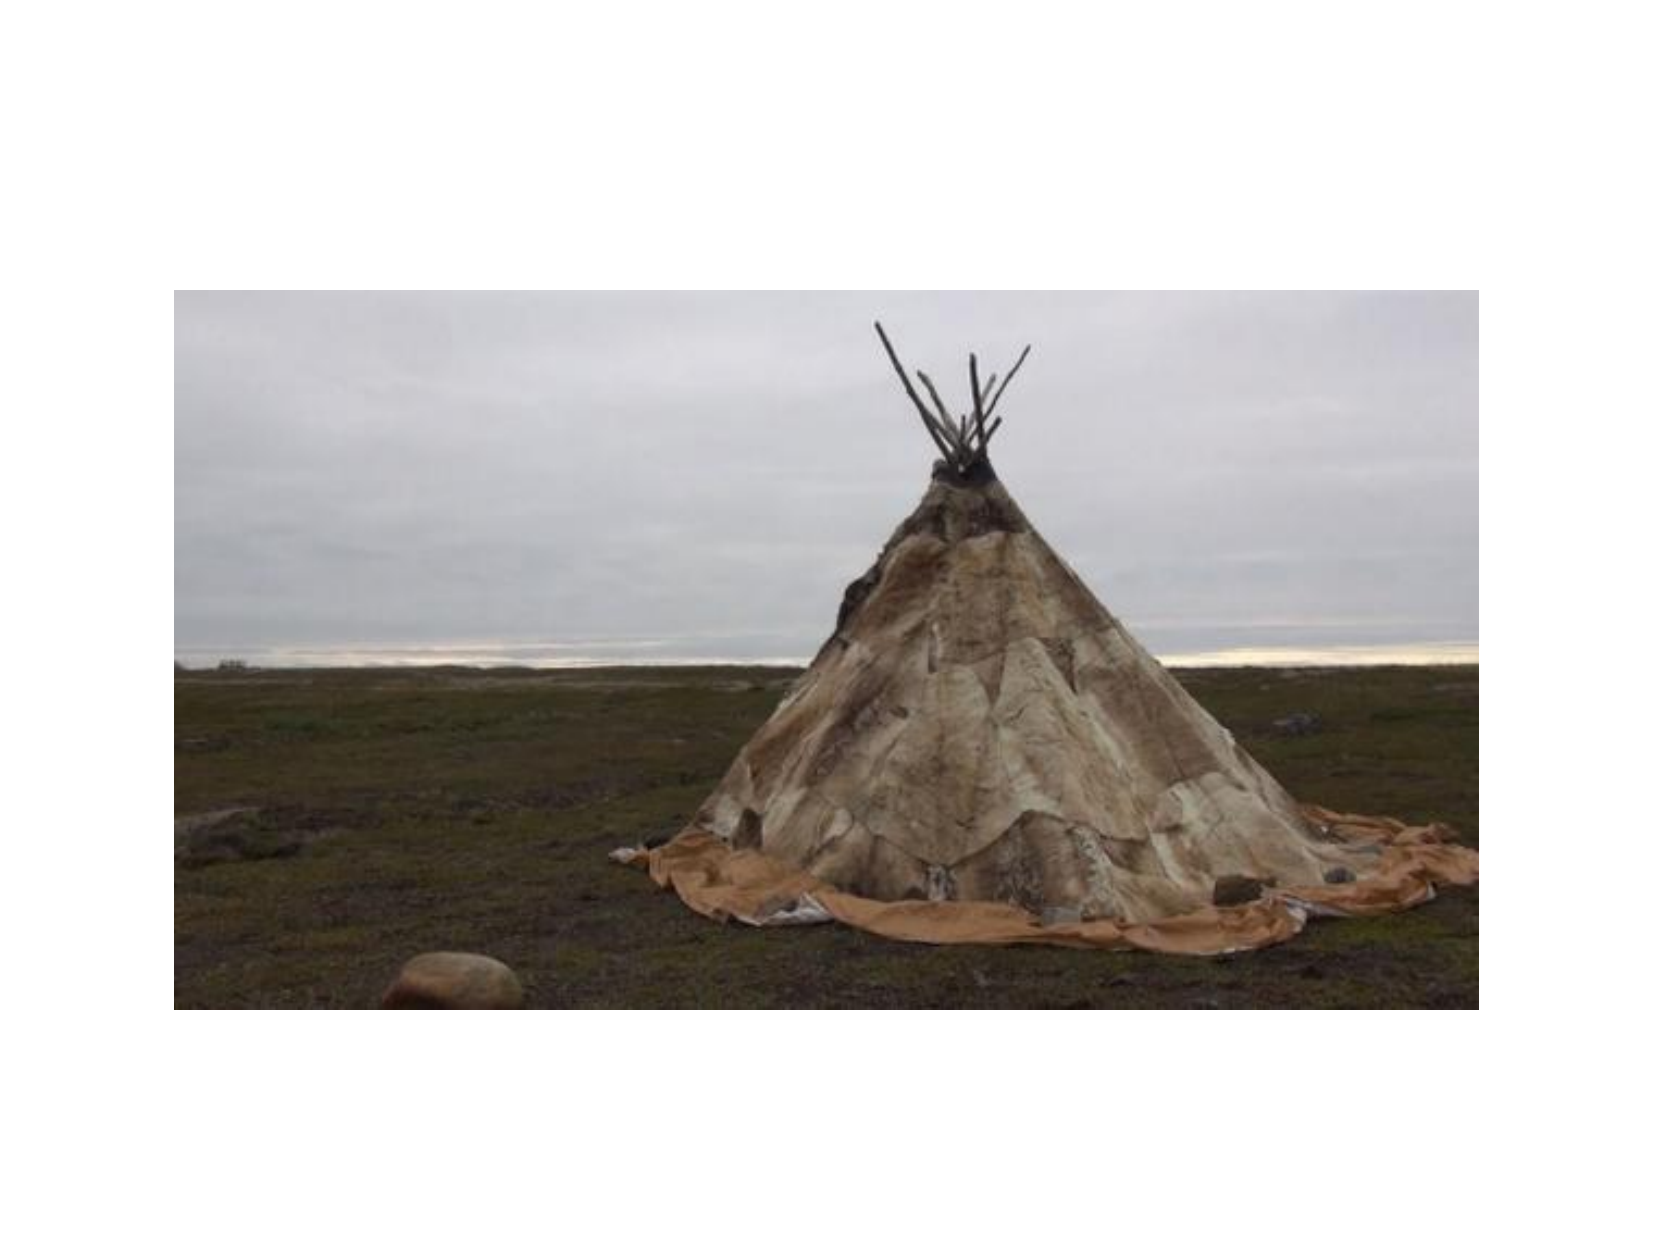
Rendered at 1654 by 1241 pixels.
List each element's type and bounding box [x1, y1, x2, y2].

picture [174, 290, 1479, 1010]
